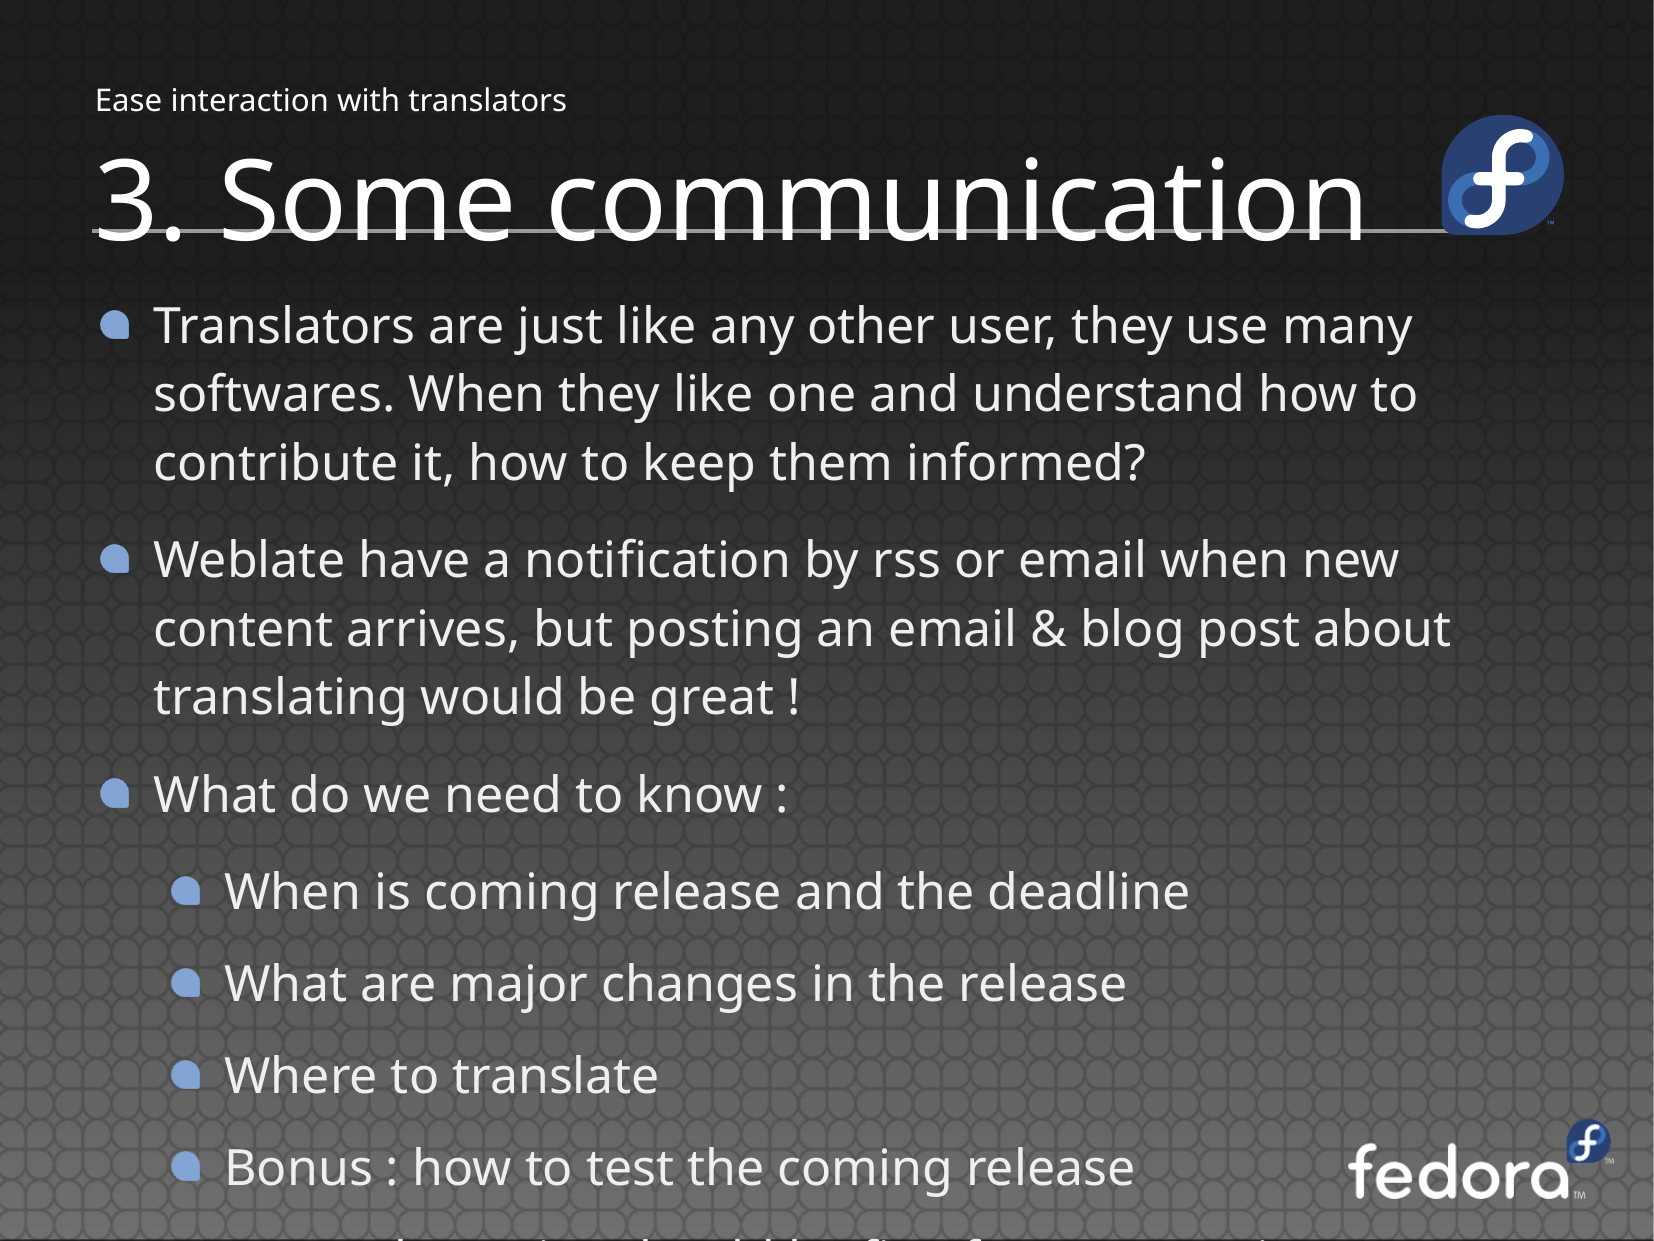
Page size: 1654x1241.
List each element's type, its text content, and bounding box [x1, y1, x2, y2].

list Translators are just like any other user, they use many softwares. When they like one and understand how to contribute it, how to keep them informed? Weblate have a notification by rss or email when new content arrives, but posting an email & blog post about translating would be great ! What do we need to know : When is coming release and the deadline What are major changes in the release Where to translate Bonus : how to test the coming release A two weeks notice should be fine for most project [82, 290, 1571, 1179]
title Ease interaction with translators 3. Some communication [94, 100, 1426, 251]
picture [0, 0, 1654, 1241]
